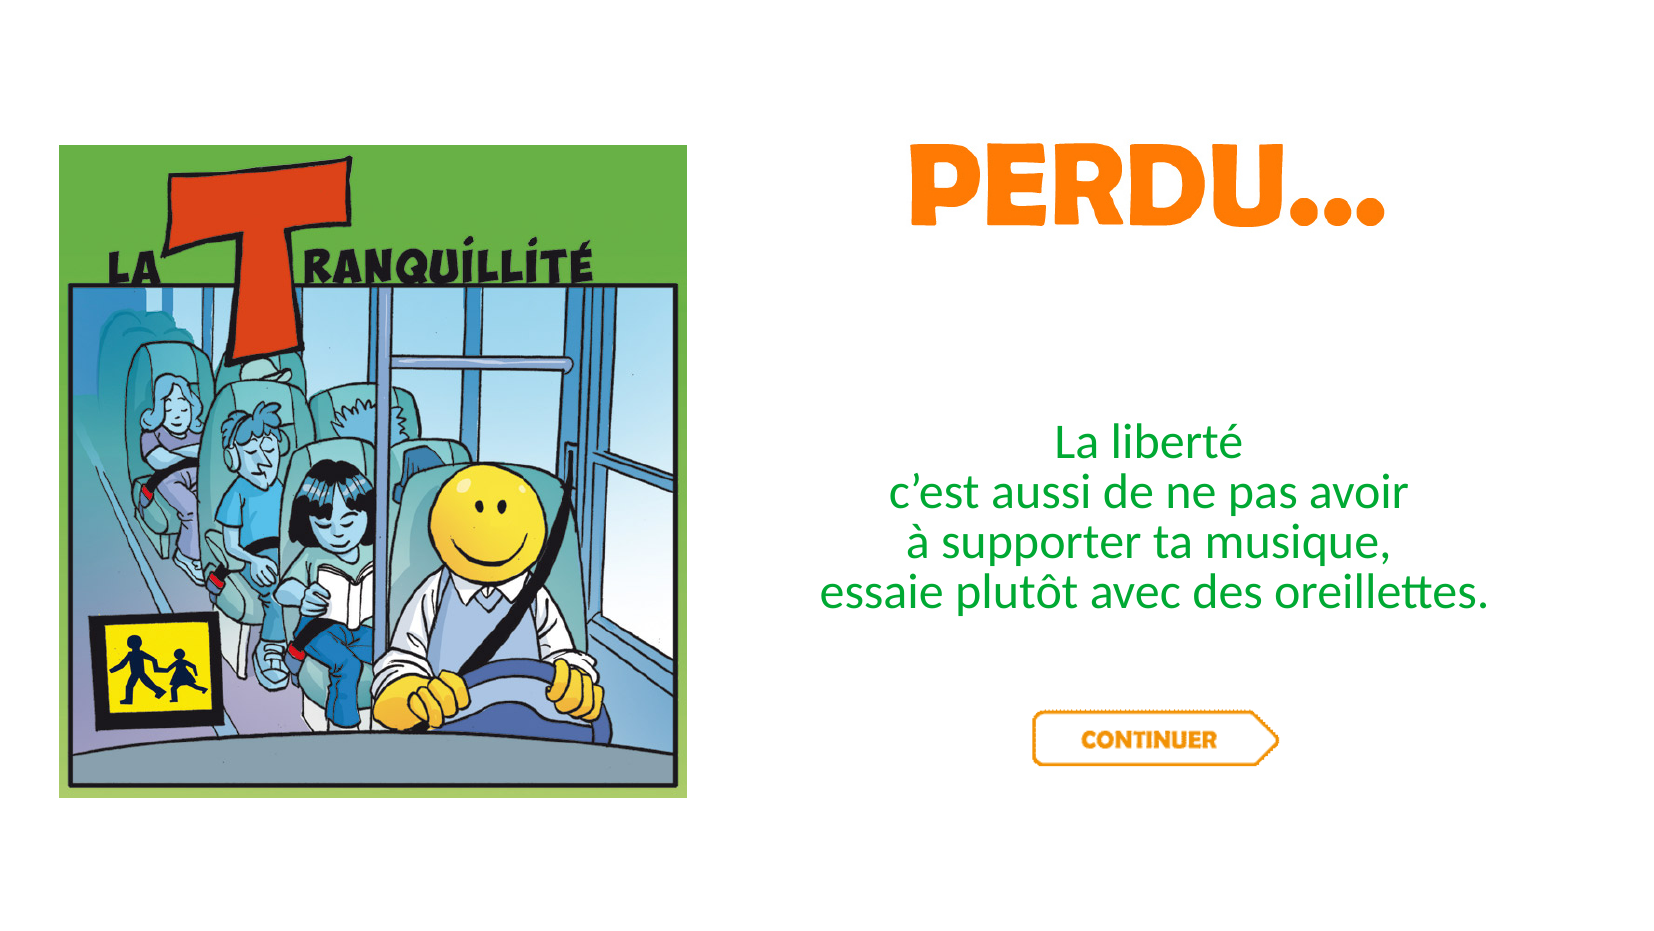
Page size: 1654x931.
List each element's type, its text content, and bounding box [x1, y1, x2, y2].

picture [1031, 708, 1282, 769]
picture [880, 94, 1425, 260]
text_box La liberté c’est aussi de ne pas avoir à supporter ta musique, essaie plutôt avec des oreillettes. [702, 413, 1607, 650]
picture [59, 145, 687, 798]
